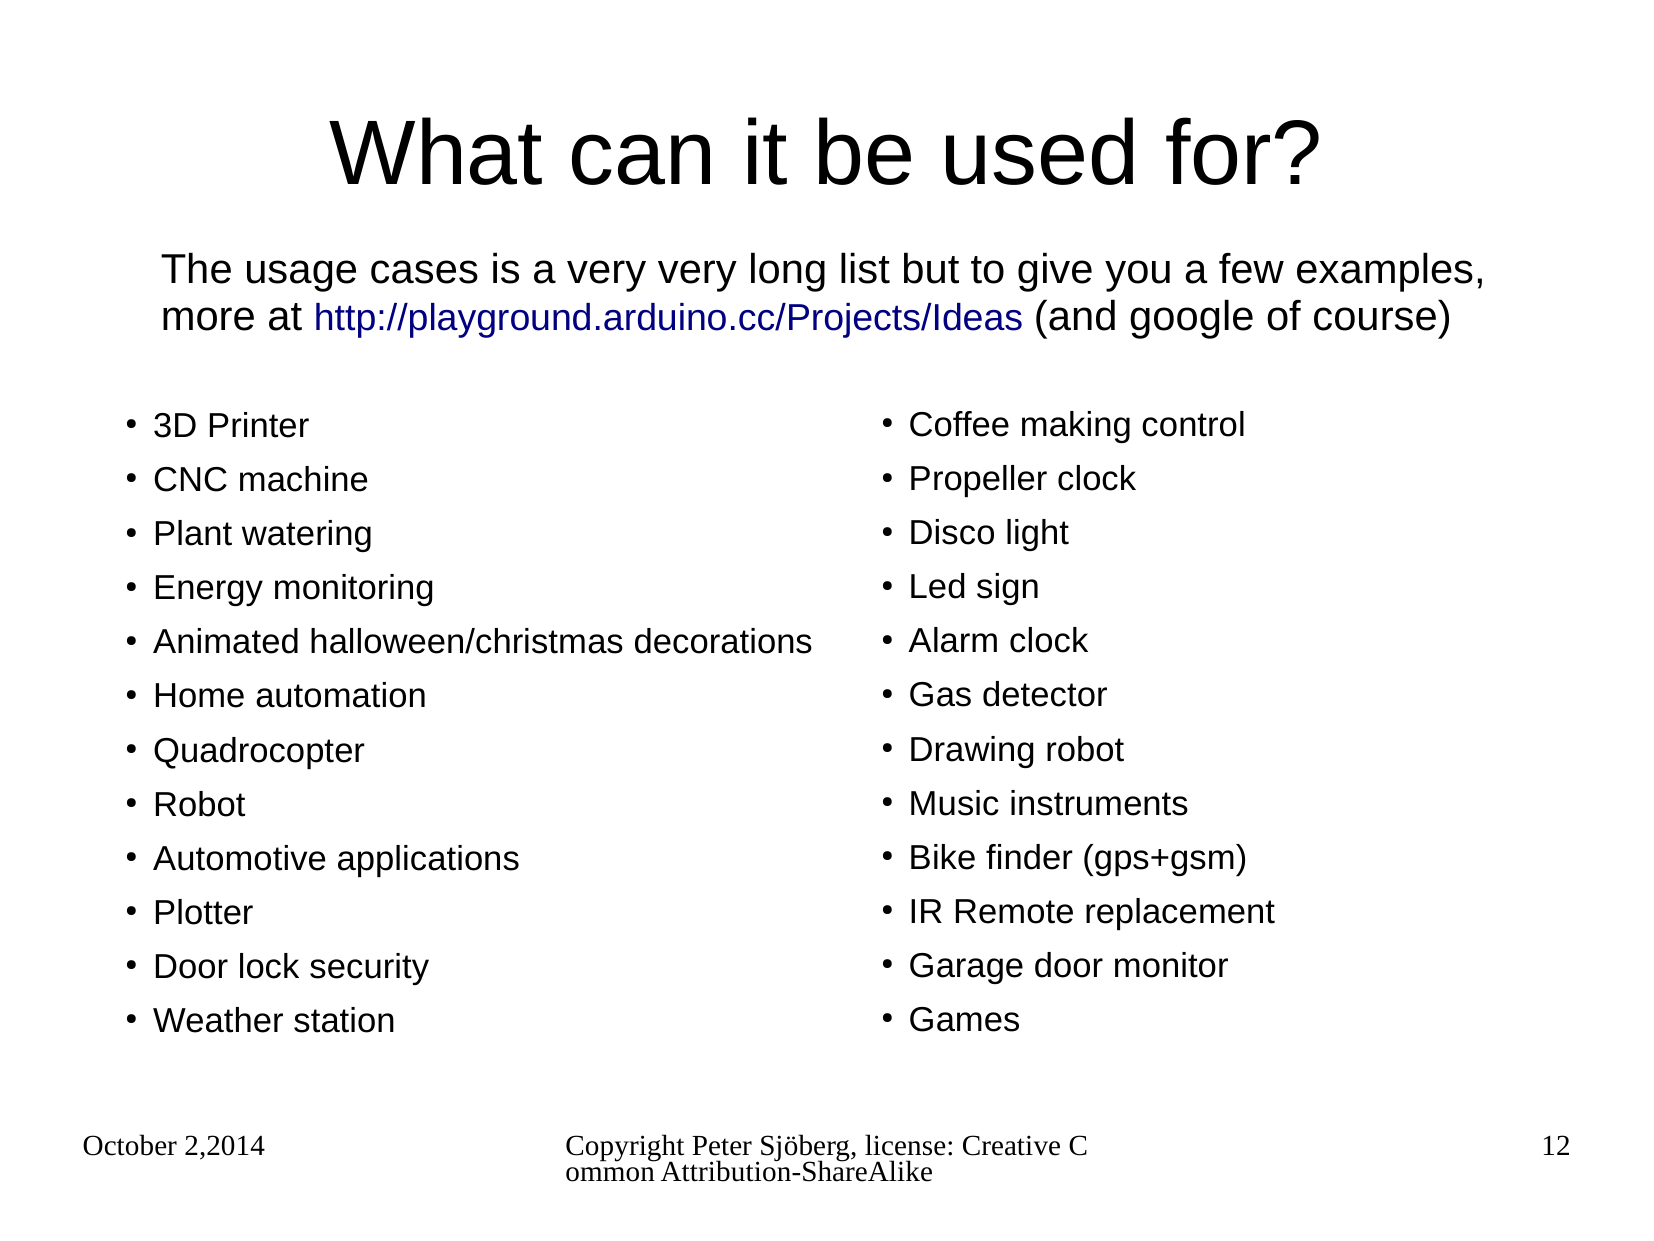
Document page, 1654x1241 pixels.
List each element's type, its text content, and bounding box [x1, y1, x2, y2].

title What can it be used for? [82, 49, 1571, 257]
list 3D Printer CNC machine Plant watering Energy monitoring Animated halloween/christmas decorations Home automation Quadrocopter Robot Automotive applications Plotter Door lock security Weather station [116, 406, 843, 1052]
list Coffee making control Propeller clock Disco light Led sign Alarm clock Gas detector Drawing robot Music instruments Bike finder (gps+gsm) IR Remote replacement Garage door monitor Games [871, 405, 1599, 1051]
list The usage cases is a very very long list but to give you a few examples, more at http://playground.arduino.cc/Projects/Ideas (and google of course) [90, 245, 1579, 376]
